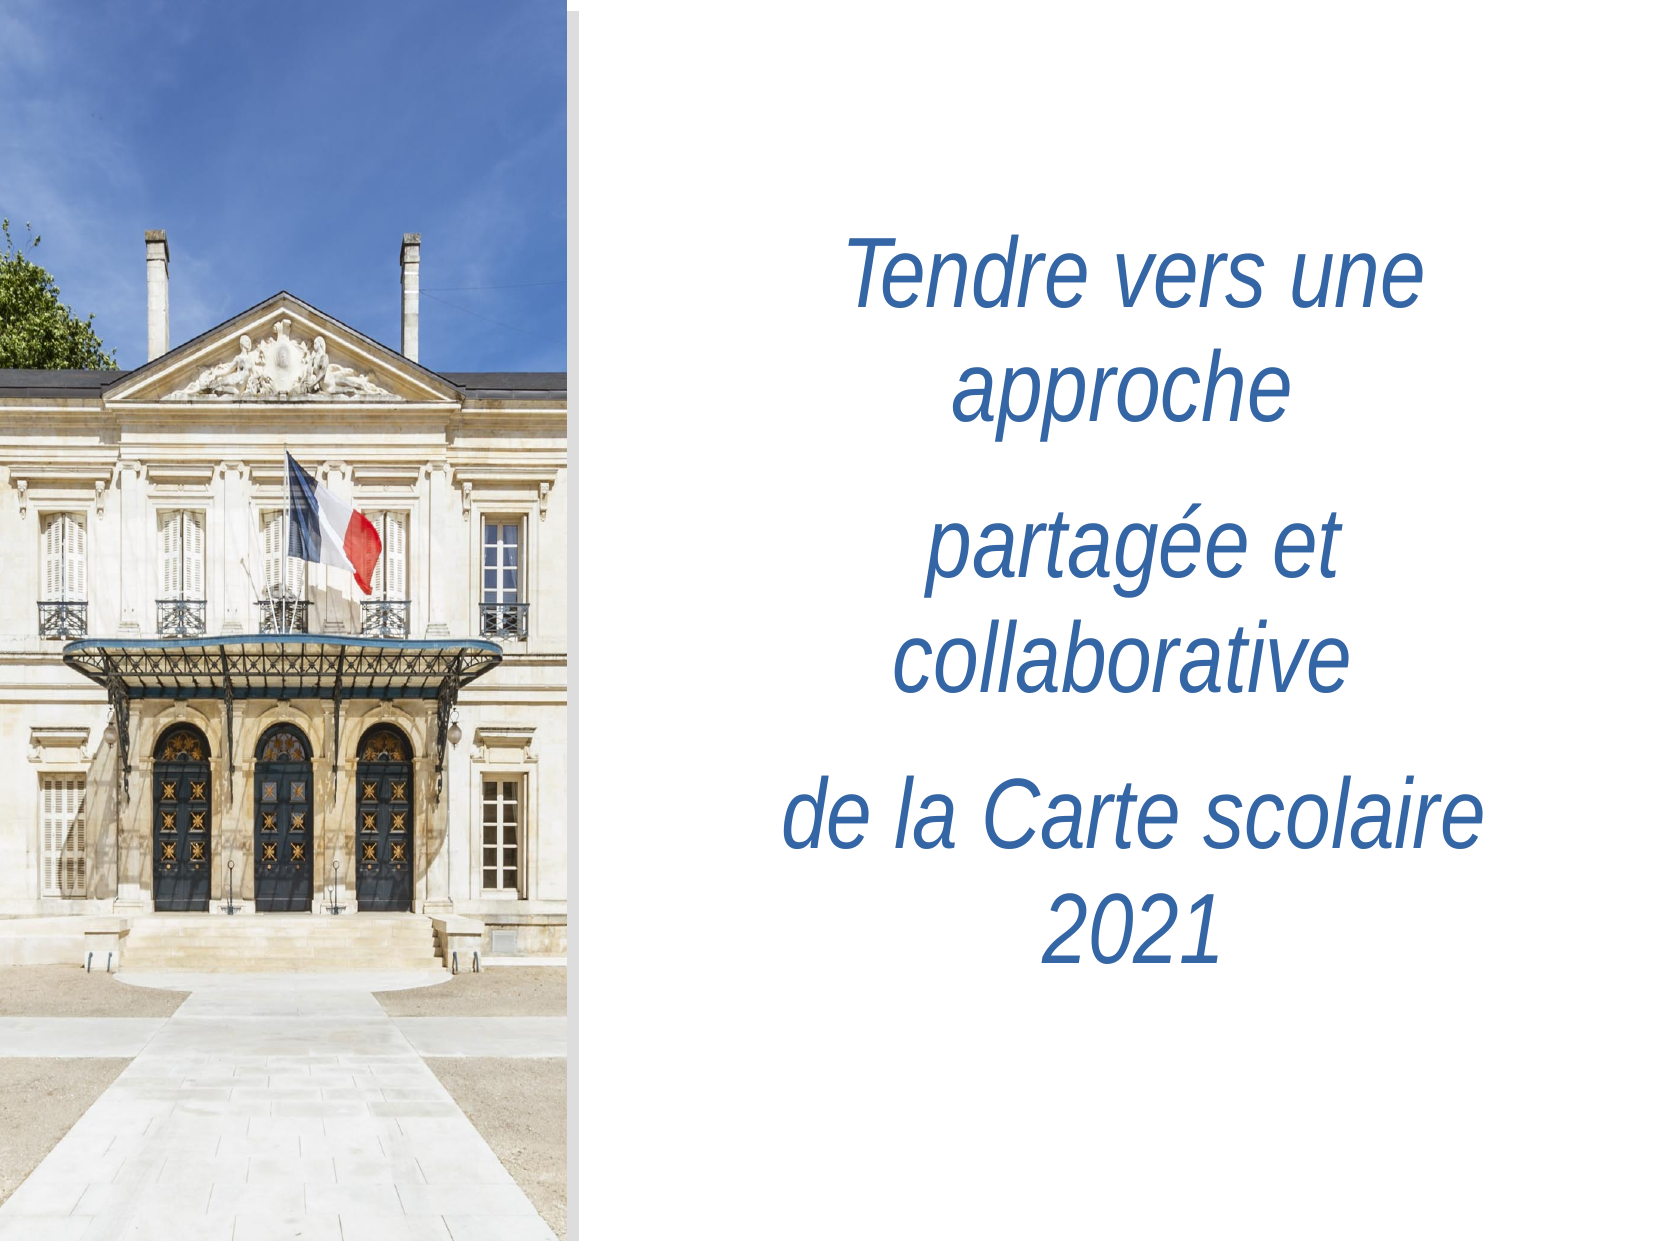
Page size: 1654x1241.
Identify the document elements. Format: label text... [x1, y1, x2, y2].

text_box Tendre vers une approche partagée et collaborative de la Carte scolaire 2021 [673, 206, 1595, 993]
picture [0, 0, 567, 1241]
